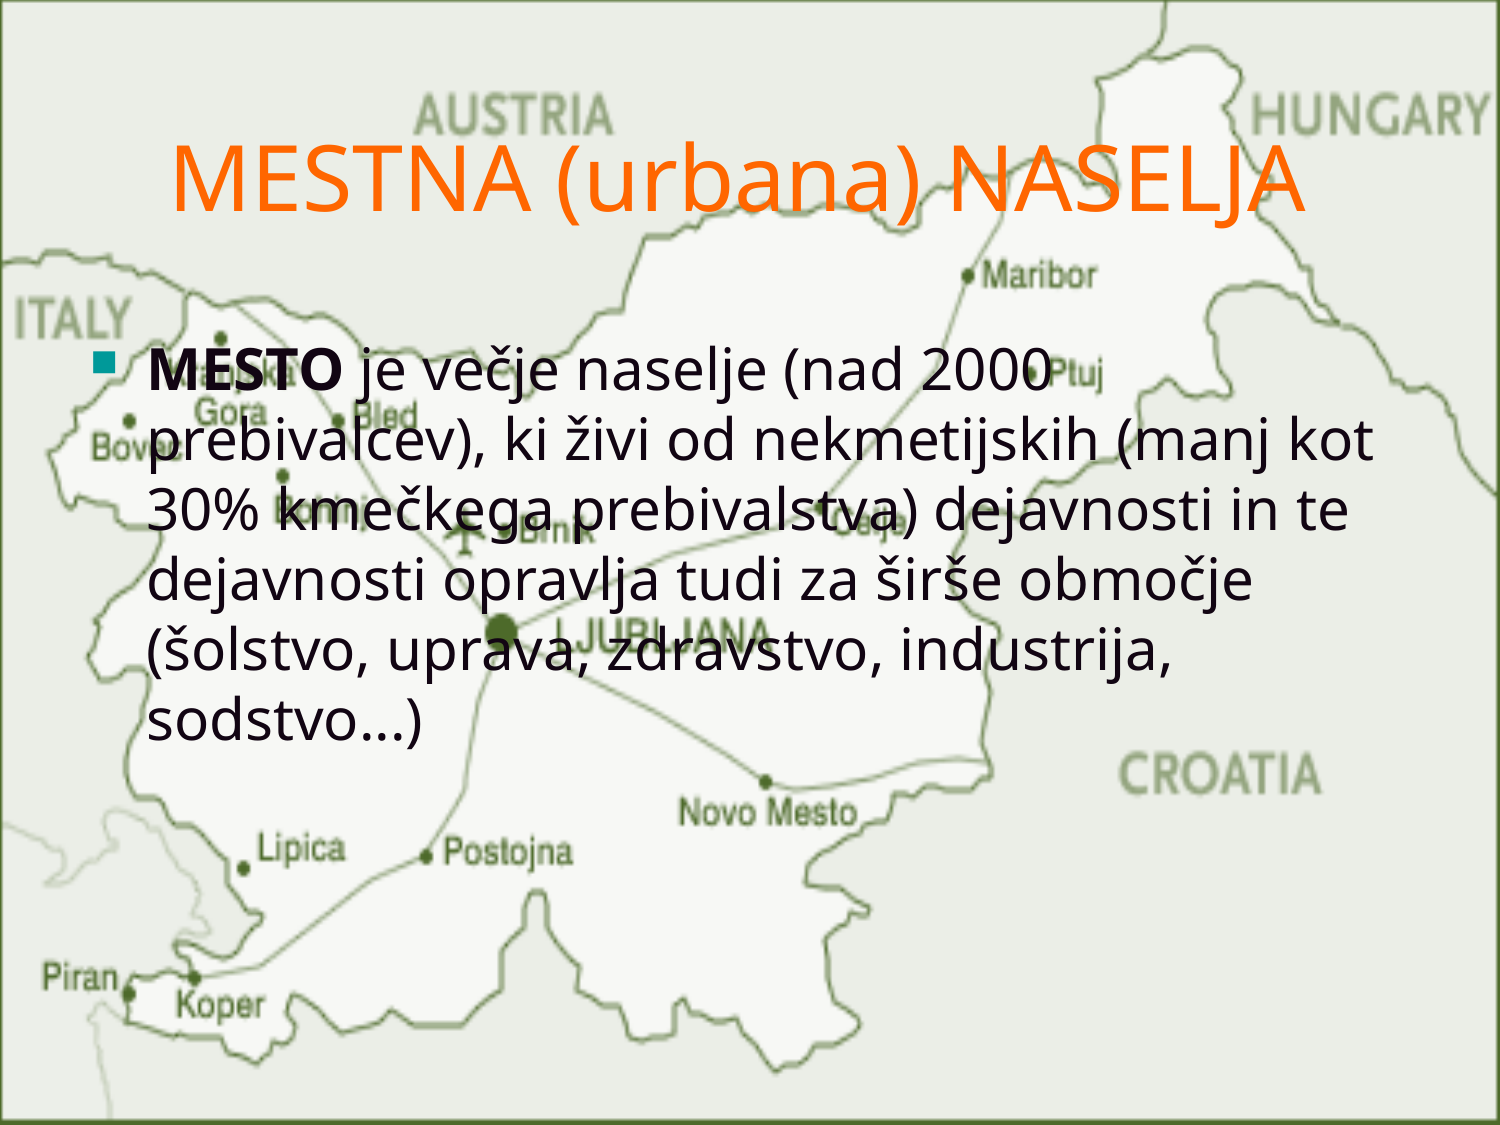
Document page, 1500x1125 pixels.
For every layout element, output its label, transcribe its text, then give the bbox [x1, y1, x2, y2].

title MESTNA (urbana) NASELJA [75, 62, 1425, 288]
list MESTO je večje naselje (nad 2000 prebivalcev), ki živi od nekmetijskih (manj kot 30% kmečkega prebivalstva) dejavnosti in te dejavnosti opravlja tudi za širše območje (šolstvo, uprava, zdravstvo, industrija, sodstvo...) [75, 324, 1425, 1000]
picture [0, 0, 1500, 1125]
